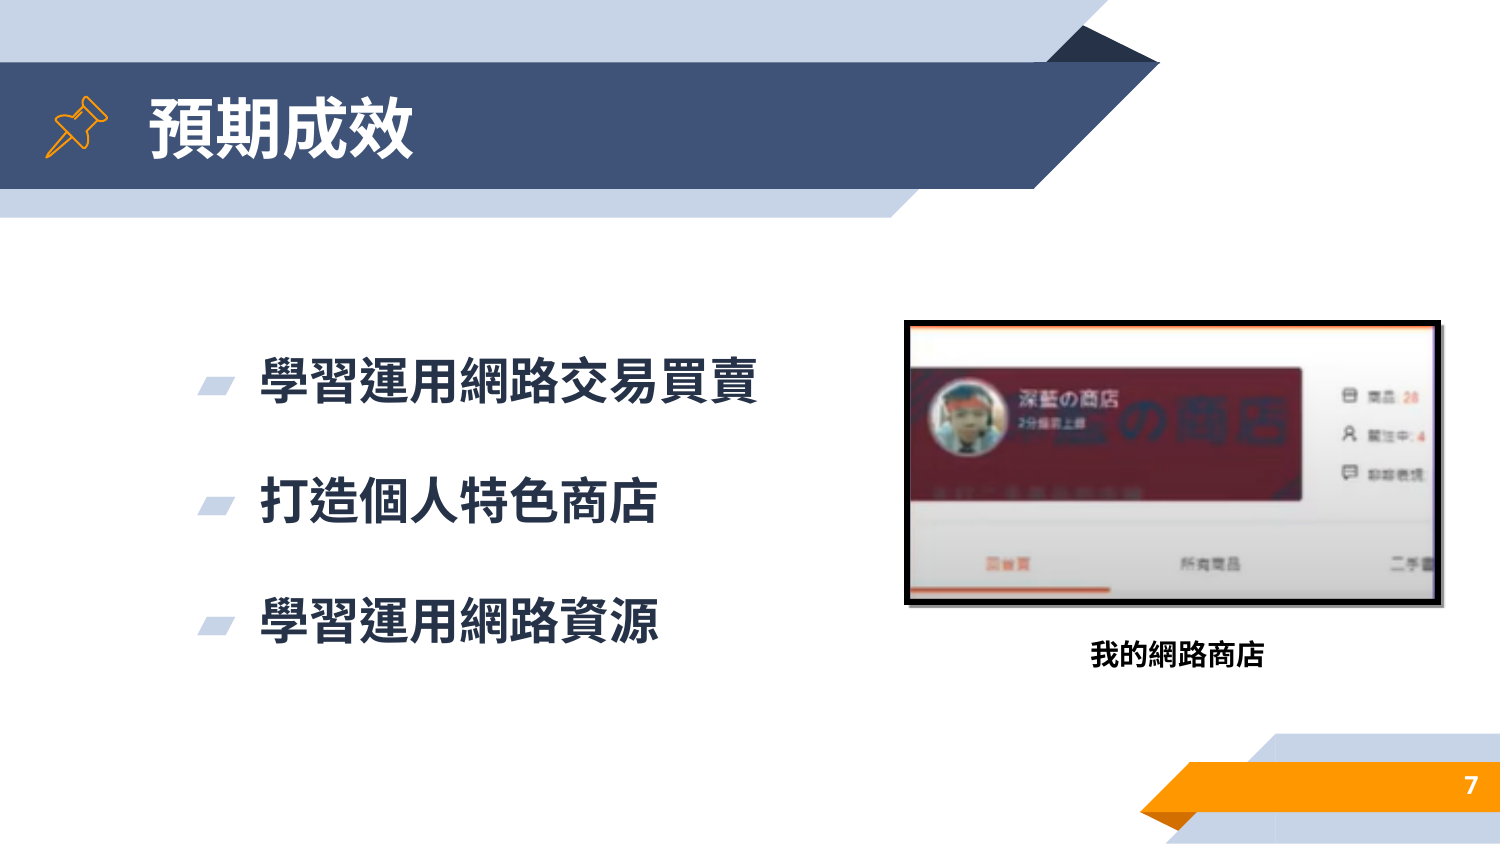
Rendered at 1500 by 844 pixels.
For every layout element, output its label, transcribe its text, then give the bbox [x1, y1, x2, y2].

title 預期成效 [133, 64, 1035, 190]
list 學習運用網路交易買賣 打造個人特色商店 學習運用網路資源 [169, 374, 1241, 625]
text_box 我的網路商店 [1075, 629, 1304, 679]
picture [910, 325, 1436, 599]
slide_number <編號> [1249, 760, 1494, 813]
